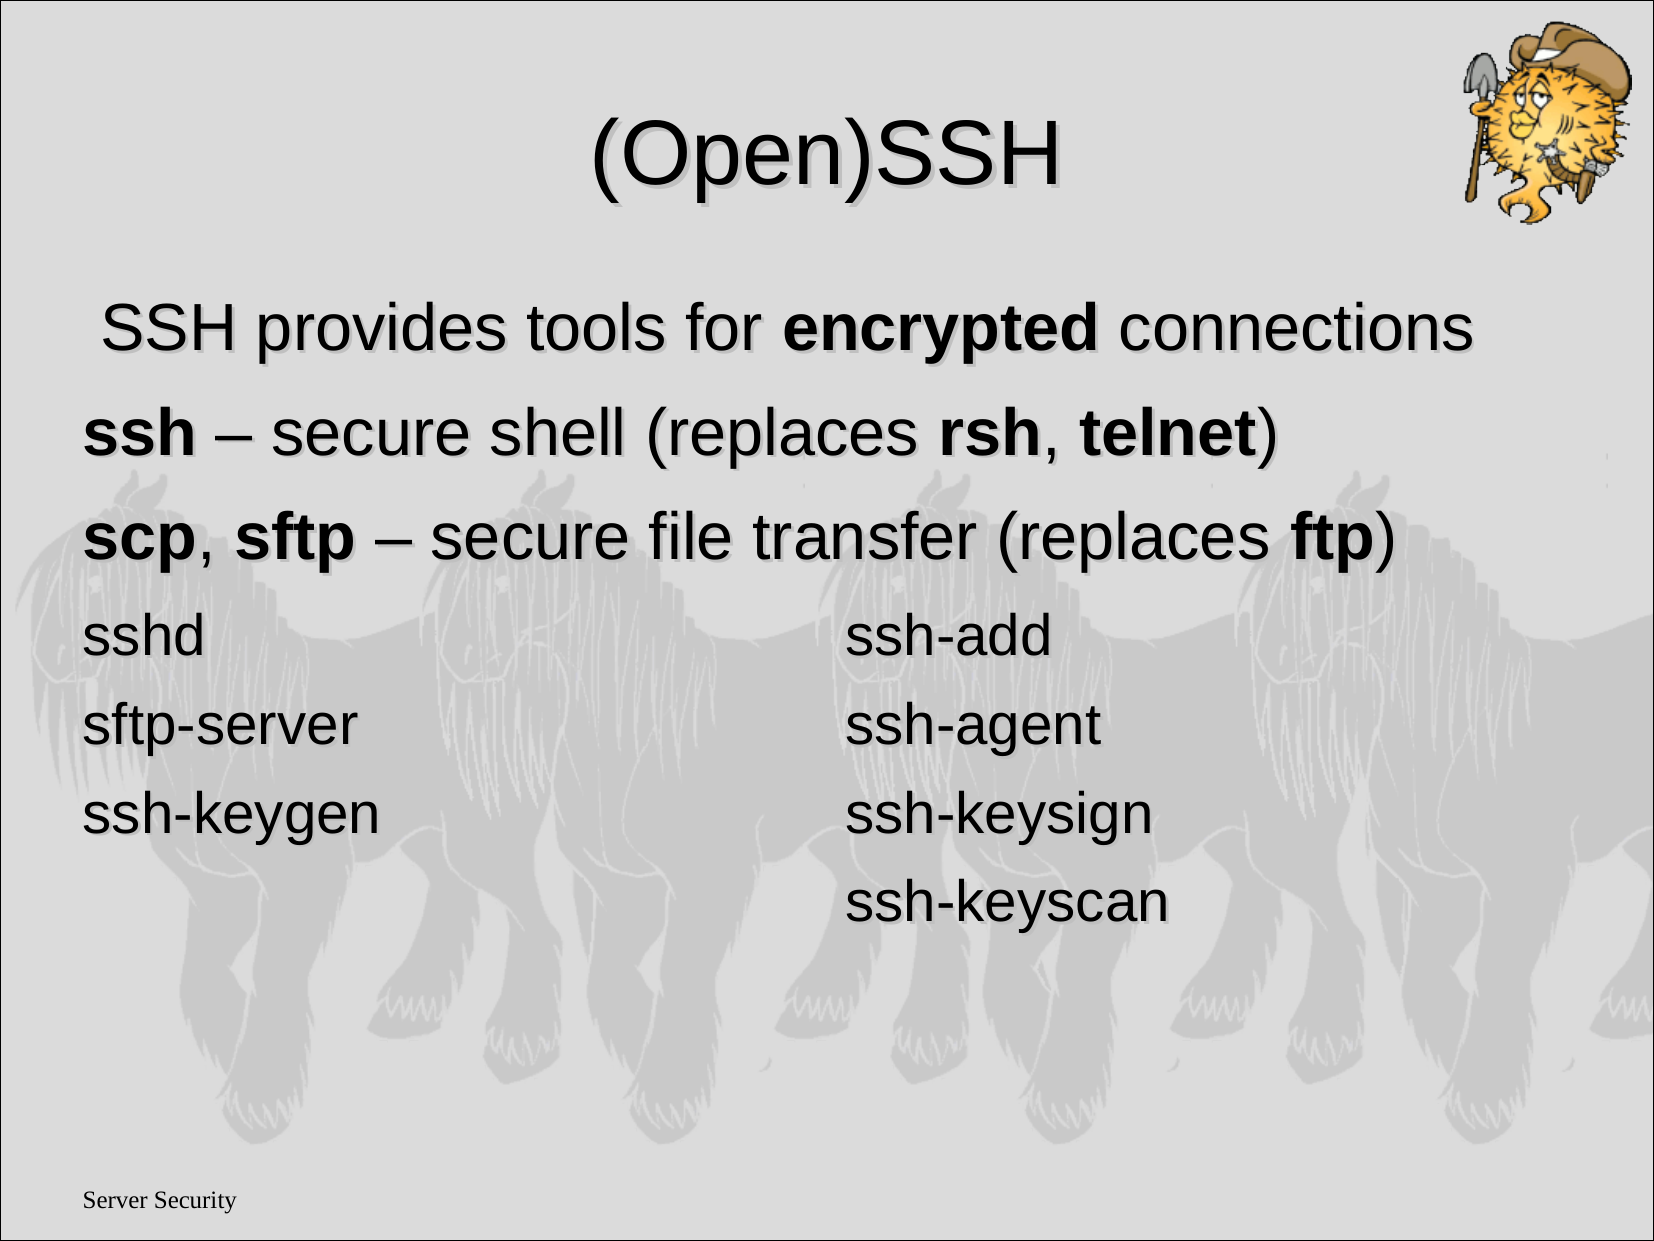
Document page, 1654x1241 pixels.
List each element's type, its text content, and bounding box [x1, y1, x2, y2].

title (Open)SSH [82, 49, 1571, 257]
list SSH provides tools for encrypted connections ssh – secure shell (replaces rsh, telnet) scp, sftp – secure file transfer (replaces ftp) sshd sftp-server ssh-keygen [82, 290, 1538, 1109]
picture [1462, 20, 1632, 225]
list ssh-add ssh-agent ssh-keysign ssh-keyscan [845, 290, 1572, 1094]
